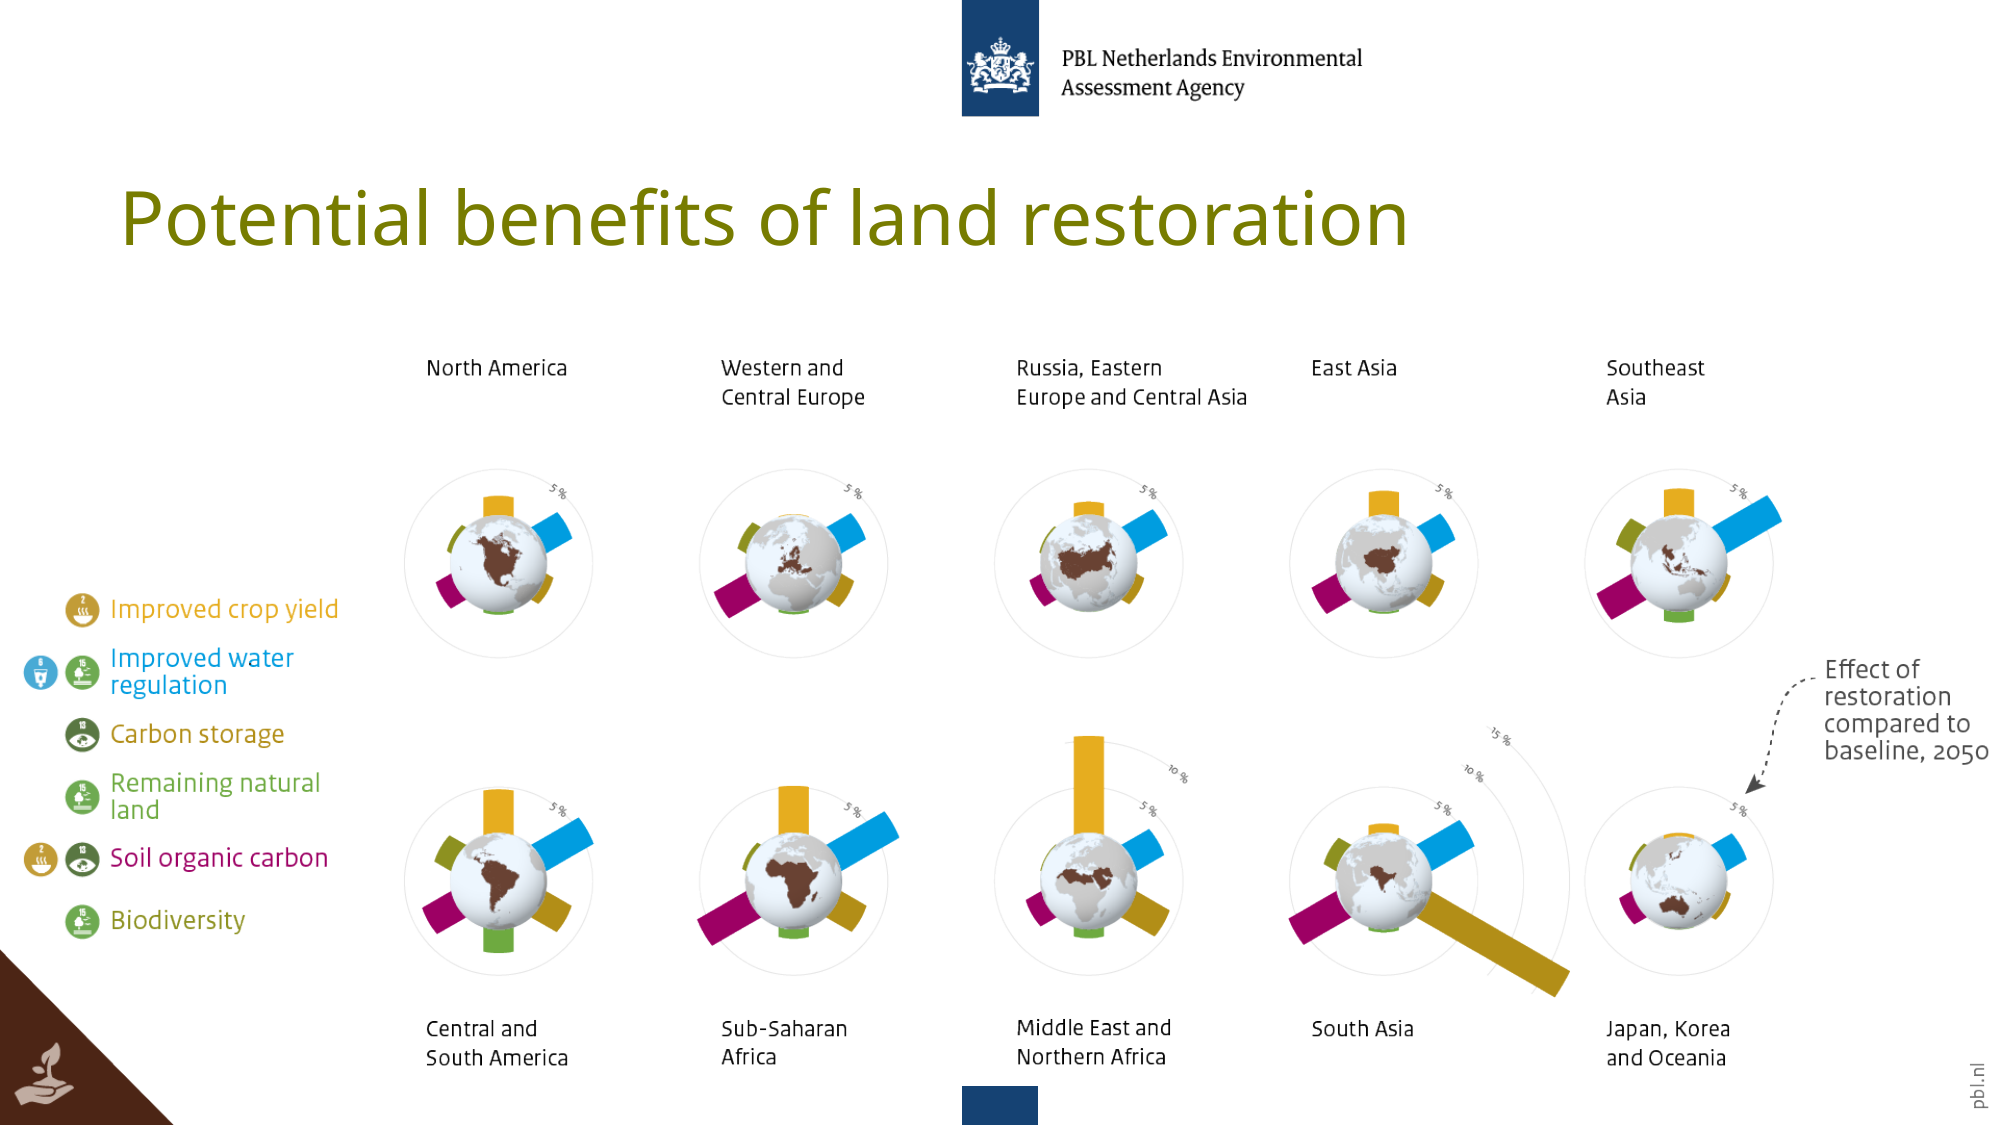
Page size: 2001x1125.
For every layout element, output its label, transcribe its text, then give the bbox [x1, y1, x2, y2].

picture [0, 0, 2000, 1125]
title Potential benefits of land restoration [104, 172, 1897, 329]
